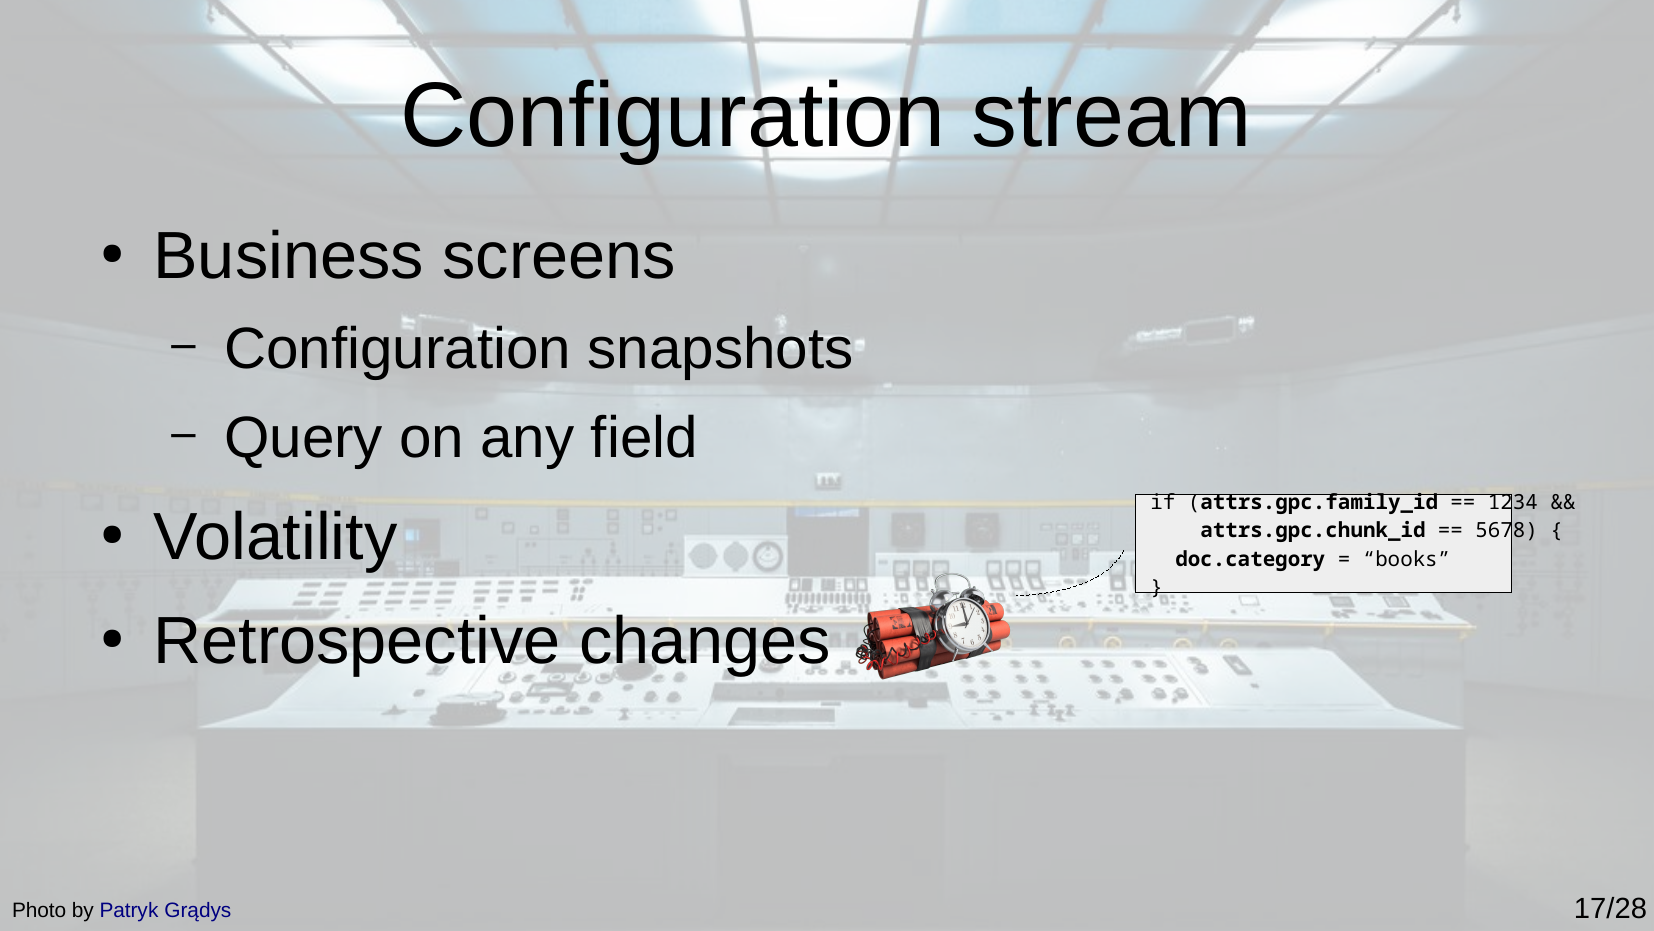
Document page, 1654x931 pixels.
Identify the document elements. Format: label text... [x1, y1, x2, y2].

list Business screens Configuration snapshots Query on any field Volatility Retrospective changes [82, 217, 1571, 758]
picture [0, 0, 1654, 931]
text_box Photo by Patryk Grądys [0, 890, 541, 931]
text_box if (attrs.gpc.family_id == 1234 && attrs.gpc.chunk_id == 5678) { doc.category = “books” } [1135, 494, 1512, 593]
title Configuration stream [82, 37, 1571, 193]
text_box <number>/28 [1458, 884, 1654, 931]
